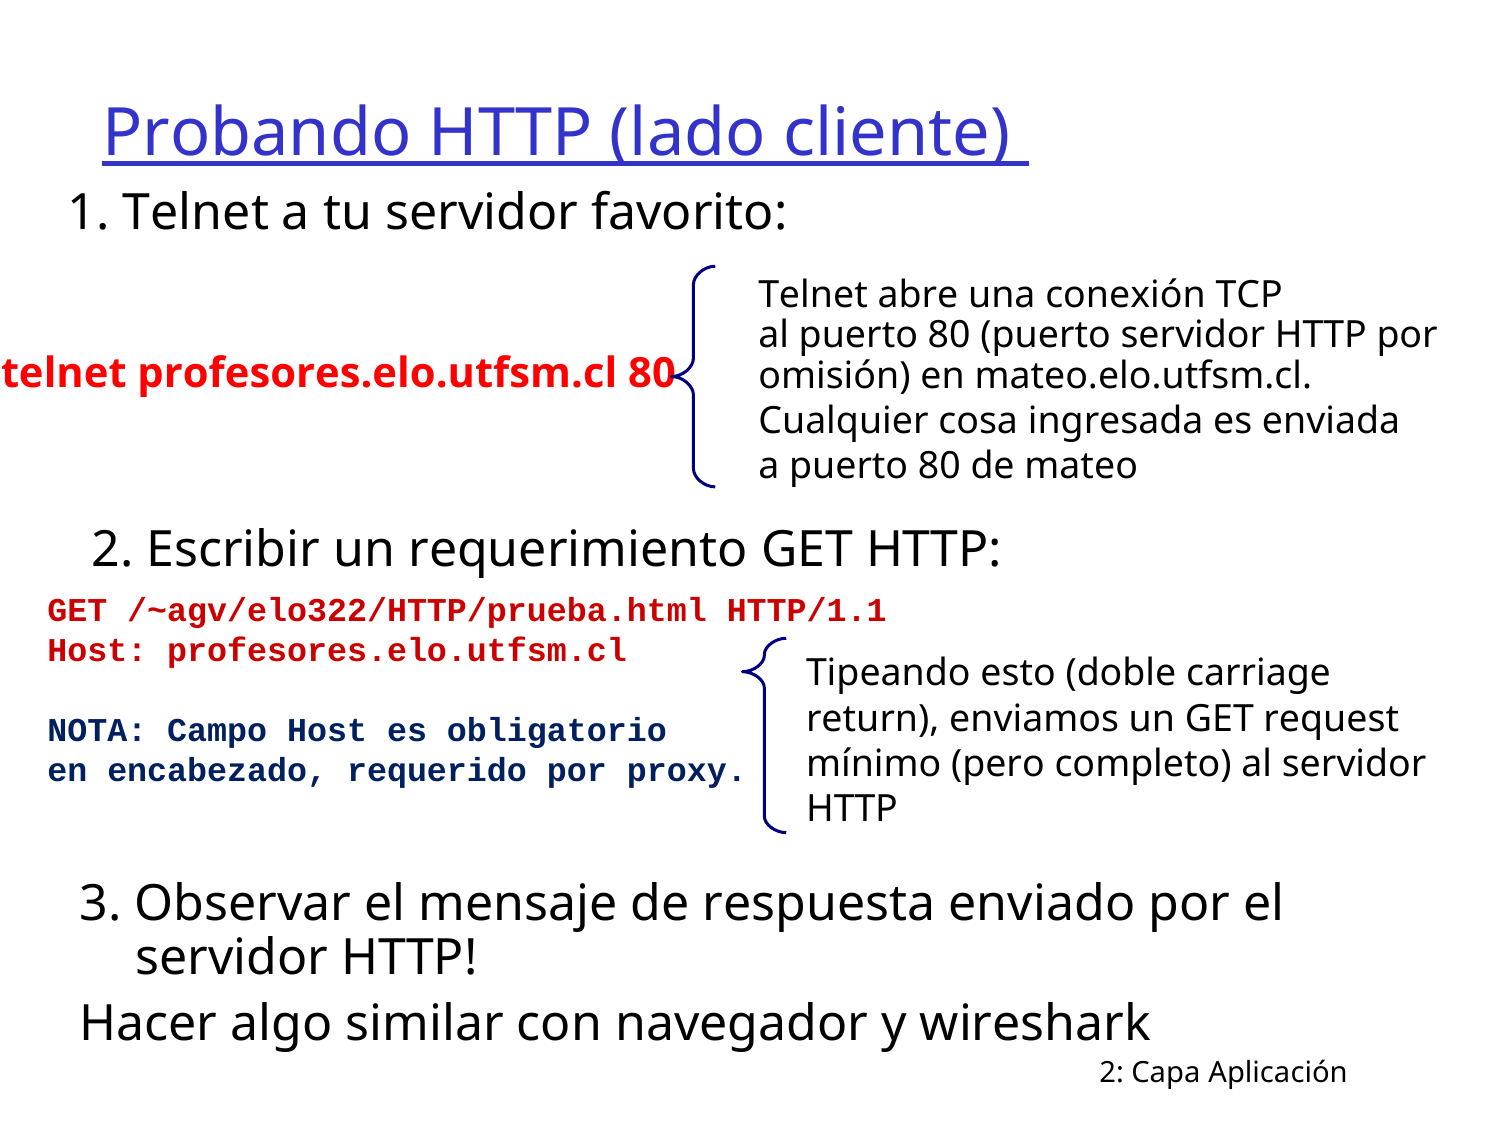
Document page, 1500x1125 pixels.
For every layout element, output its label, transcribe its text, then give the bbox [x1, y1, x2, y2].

text_box Telnet abre una conexión TCP al puerto 80 (puerto servidor HTTP por omisión) en mateo.elo.utfsm.cl. Cualquier cosa ingresada es enviada a puerto 80 de mateo [743, 267, 1454, 495]
text_box 2. Escribir un requerimiento GET HTTP: [76, 515, 1405, 645]
text_box GET /~agv/elo322/HTTP/prueba.html HTTP/1.1 Host: profesores.elo.utfsm.cl NOTA: Campo Host es obligatorio en encabezado, requerido por proxy. [32, 580, 903, 796]
text_box 3. Observar el mensaje de respuesta enviado por el servidor HTTP! Hacer algo similar con navegador y wireshark [64, 869, 1394, 1060]
text_box telnet profesores.elo.utfsm.cl 80 [0, 343, 691, 405]
title Probando HTTP (lado cliente) [87, 37, 1475, 225]
text_box Tipeando esto (doble carriage return), enviamos un GET request mínimo (pero completo) al servidor HTTP [791, 645, 1443, 837]
list 1. Telnet a tu servidor favorito: [53, 172, 1382, 311]
